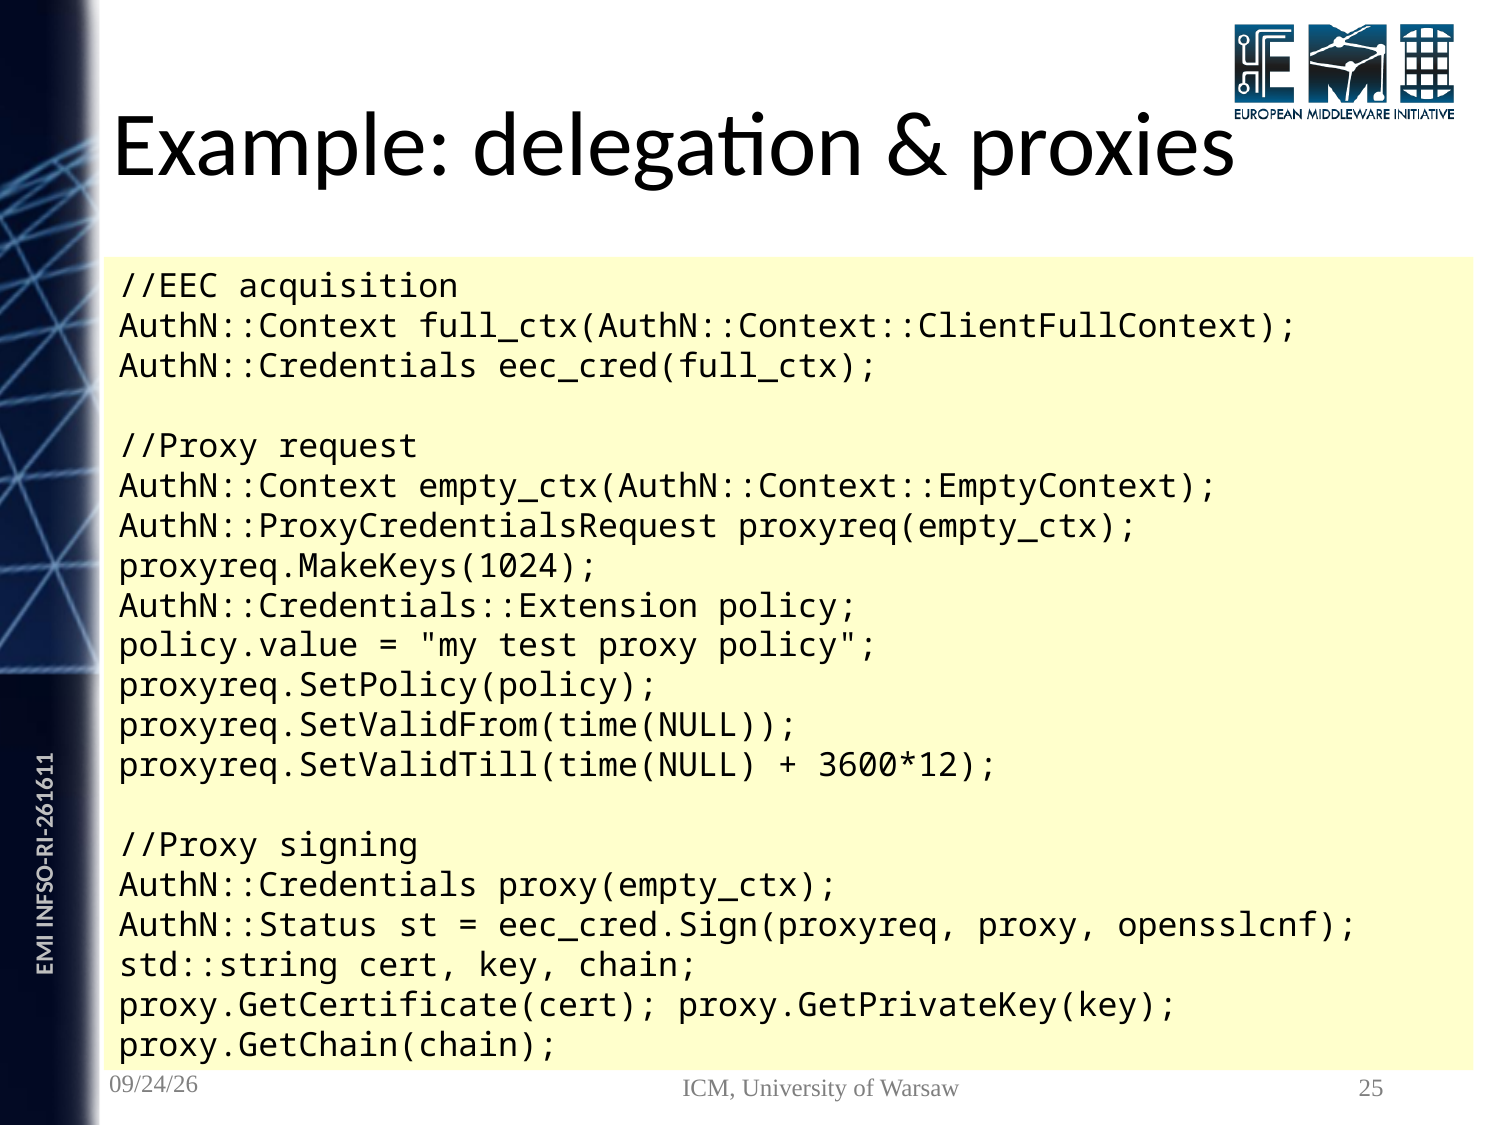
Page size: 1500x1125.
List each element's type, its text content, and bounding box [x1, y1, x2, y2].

title Example: delegation & proxies [112, 28, 1238, 249]
picture [0, 0, 111, 1125]
text_box //EEC acquisition AuthN::Context full_ctx(AuthN::Context::ClientFullContext); AuthN::Credentials eec_cred(full_ctx); //Proxy request AuthN::Context empty_ctx(AuthN::Context::EmptyContext); AuthN::ProxyCredentialsRequest proxyreq(empty_ctx); proxyreq.MakeKeys(1024); AuthN::Credentials::Extension policy; policy.value = "my test proxy policy"; proxyreq.SetPolicy(policy); proxyreq.SetValidFrom(time(NULL)); proxyreq.SetValidTill(time(NULL) + 3600*12); //Proxy signing AuthN::Credentials proxy(empty_ctx); AuthN::Status st = eec_cred.Sign(proxyreq, proxy, opensslcnf); std::string cert, key, chain; proxy.GetCertificate(cert); proxy.GetPrivateKey(key); proxy.GetChain(chain); [103, 256, 1474, 1071]
picture [1185, 8, 1500, 140]
